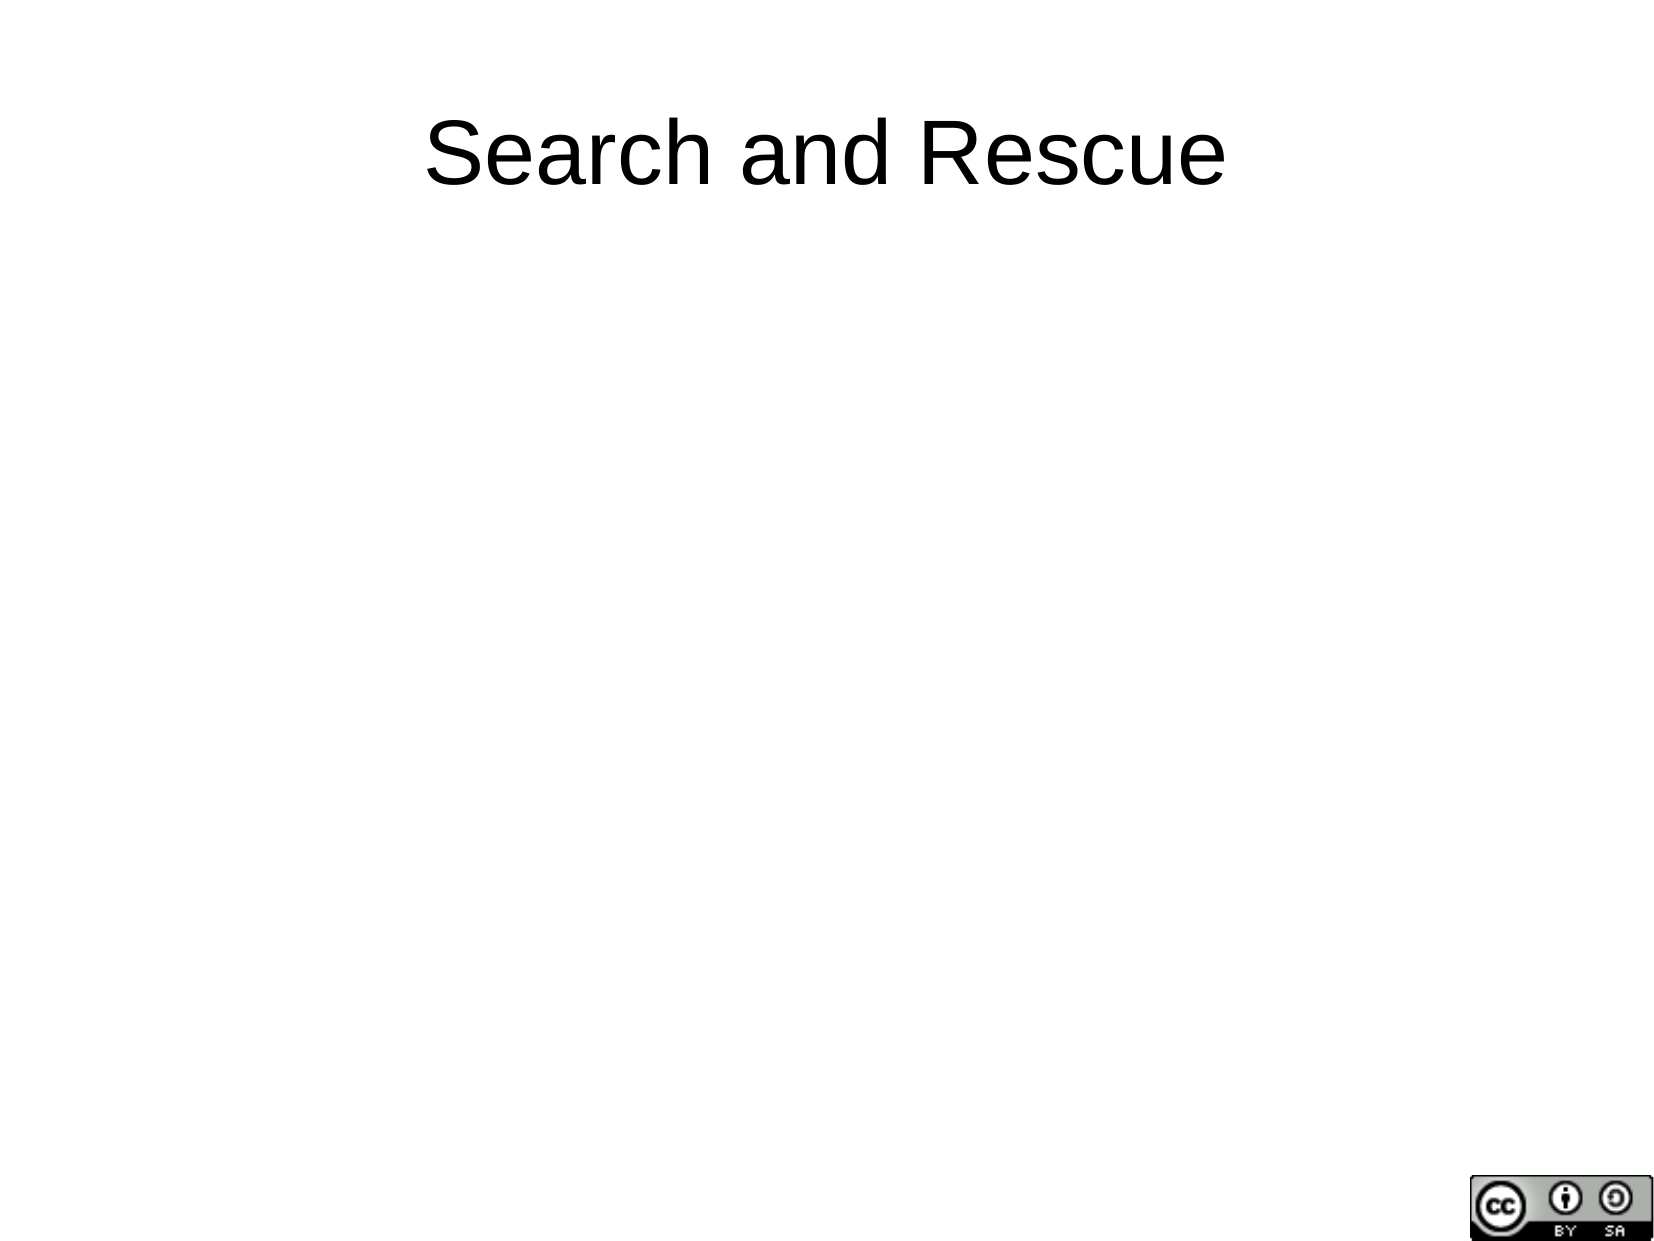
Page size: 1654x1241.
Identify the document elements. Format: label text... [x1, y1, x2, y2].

title Search and Rescue [82, 49, 1571, 257]
picture [1470, 1175, 1654, 1241]
